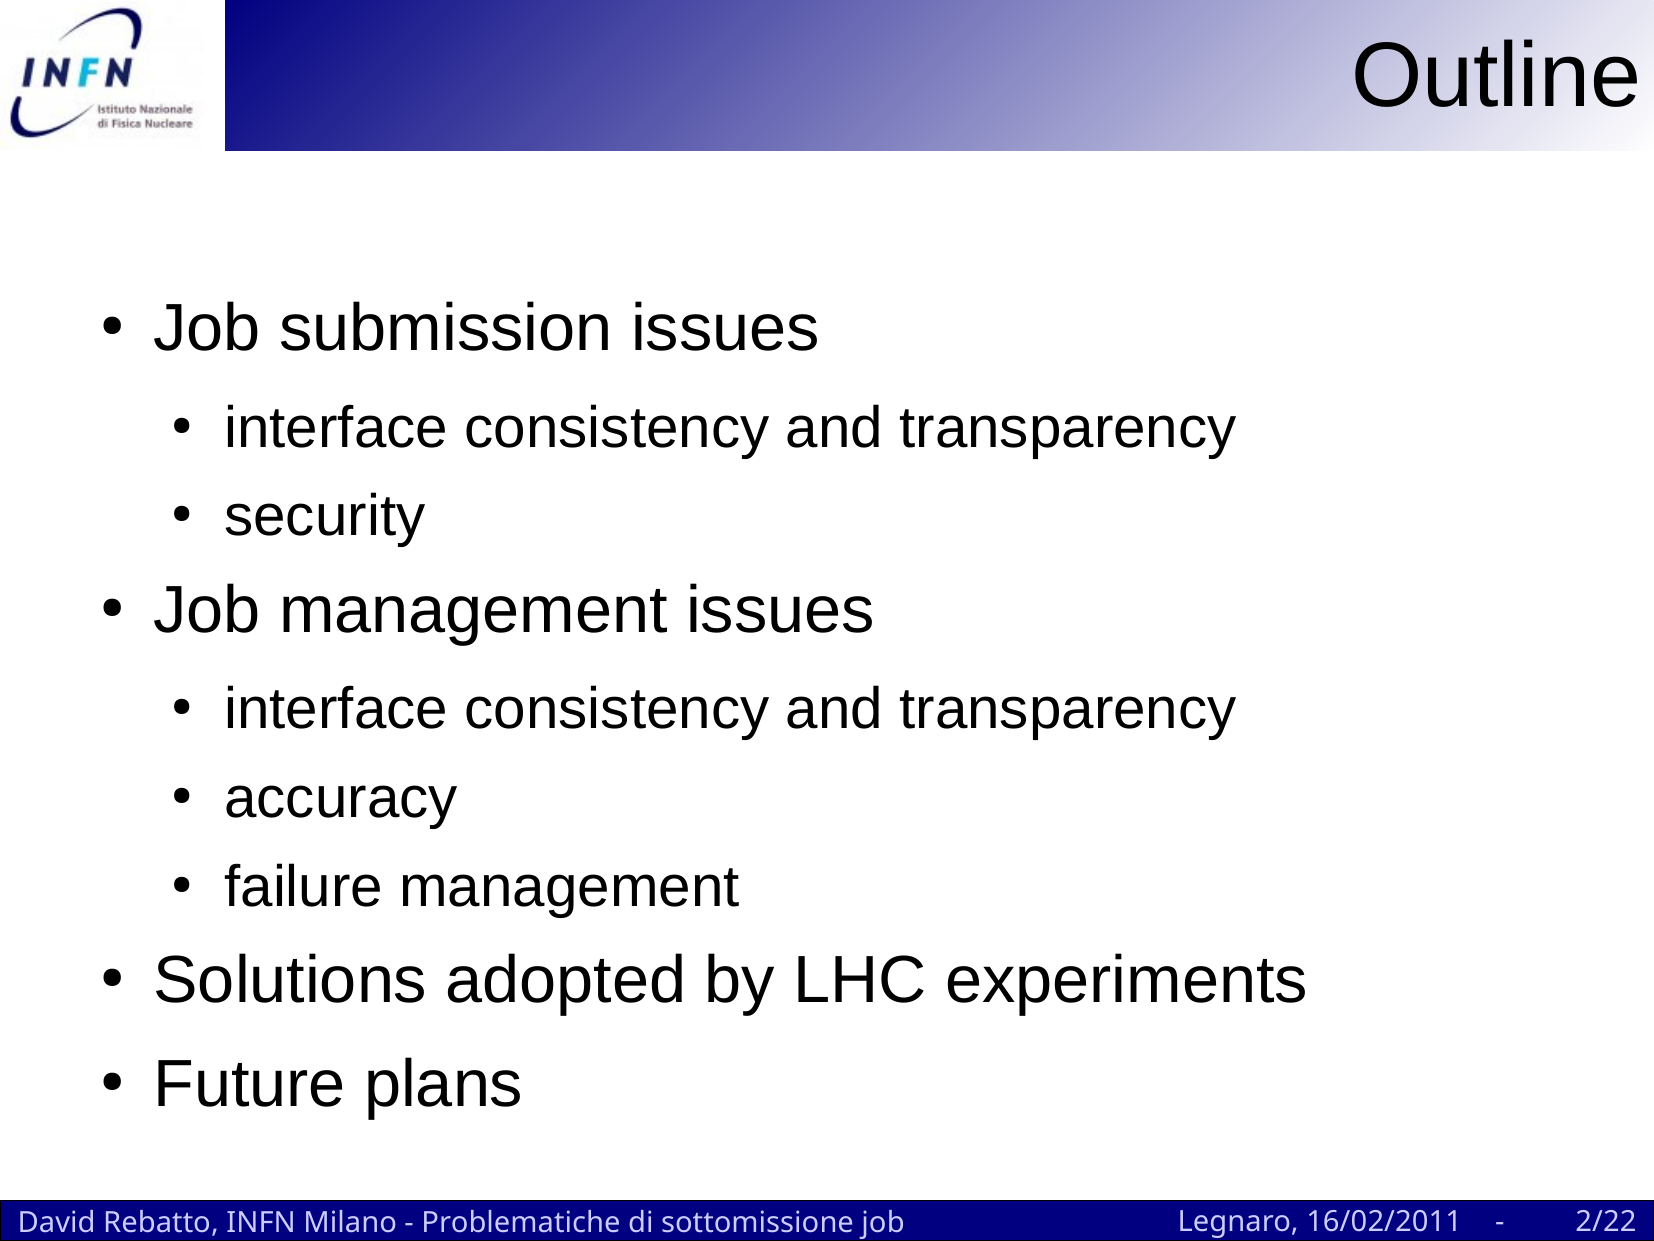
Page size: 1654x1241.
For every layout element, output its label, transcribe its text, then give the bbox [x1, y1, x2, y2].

title Outline [225, 0, 1654, 151]
list Job submission issues interface consistency and transparency security Job management issues interface consistency and transparency accuracy failure management Solutions adopted by LHC experiments Future plans [82, 290, 1571, 1120]
picture [0, 1, 204, 150]
